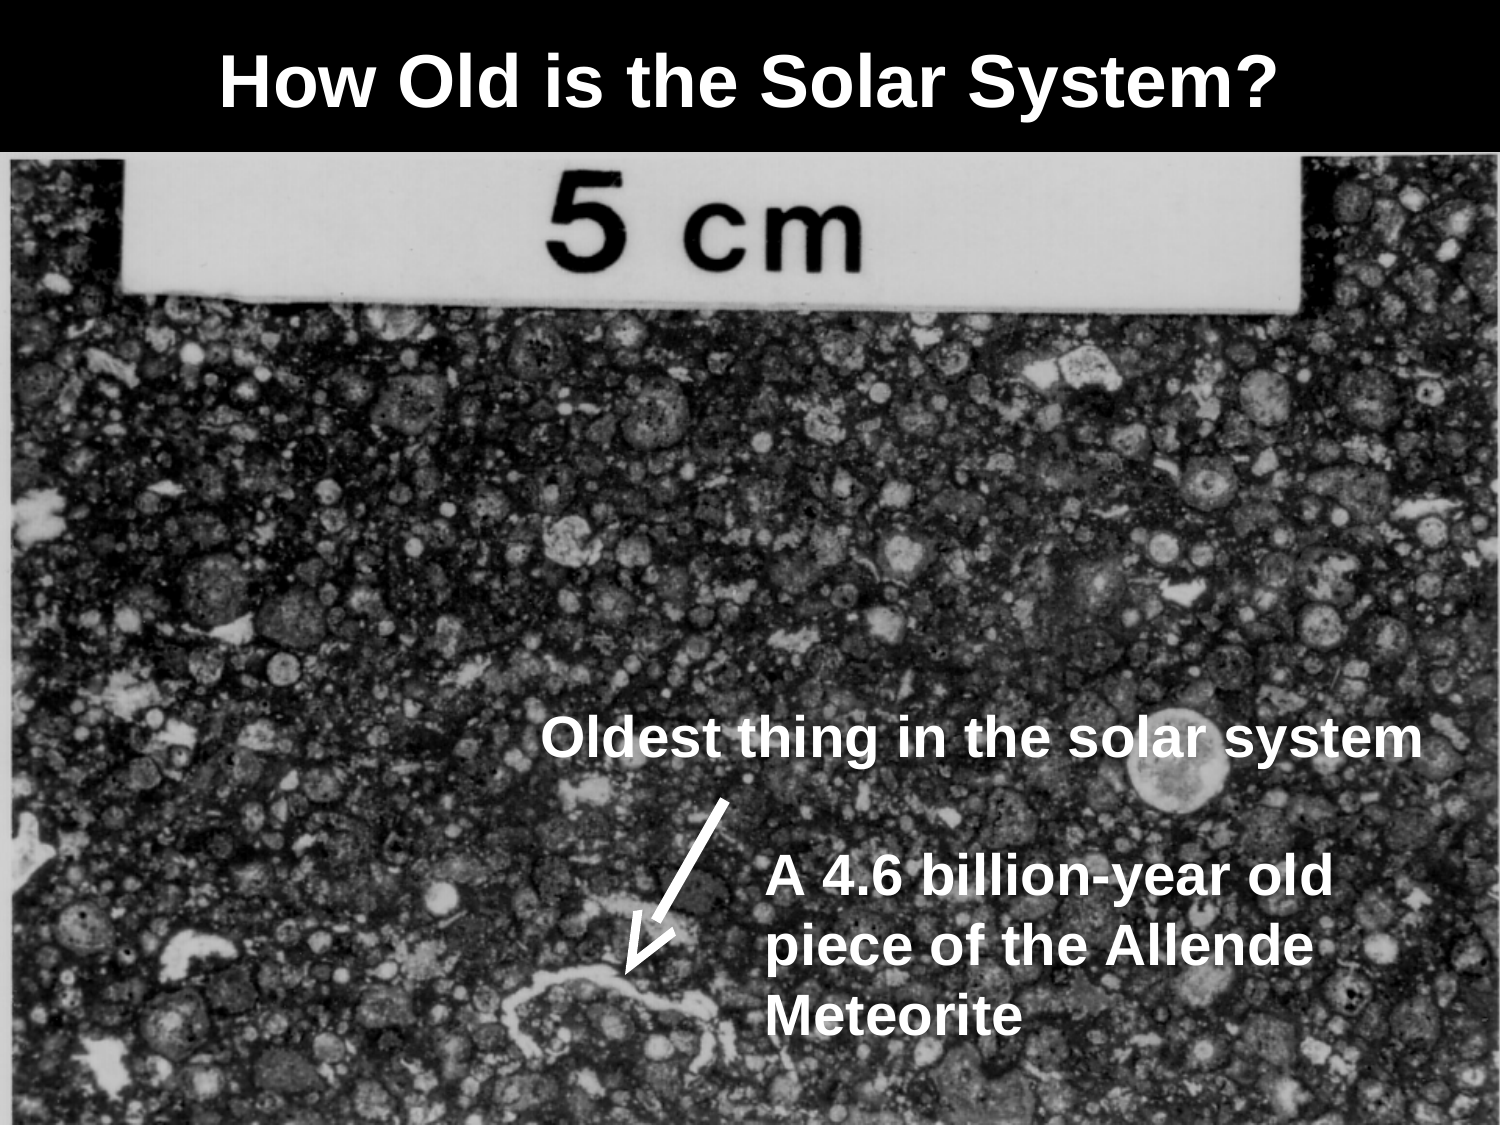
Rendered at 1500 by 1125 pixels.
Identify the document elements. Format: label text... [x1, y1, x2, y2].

text_box How Old is the Solar System? [204, 24, 1296, 131]
text_box Oldest thing in the solar system [525, 691, 1441, 778]
text_box A 4.6 billion-year old piece of the Allende Meteorite [750, 829, 1438, 1056]
picture [0, 152, 1500, 1125]
